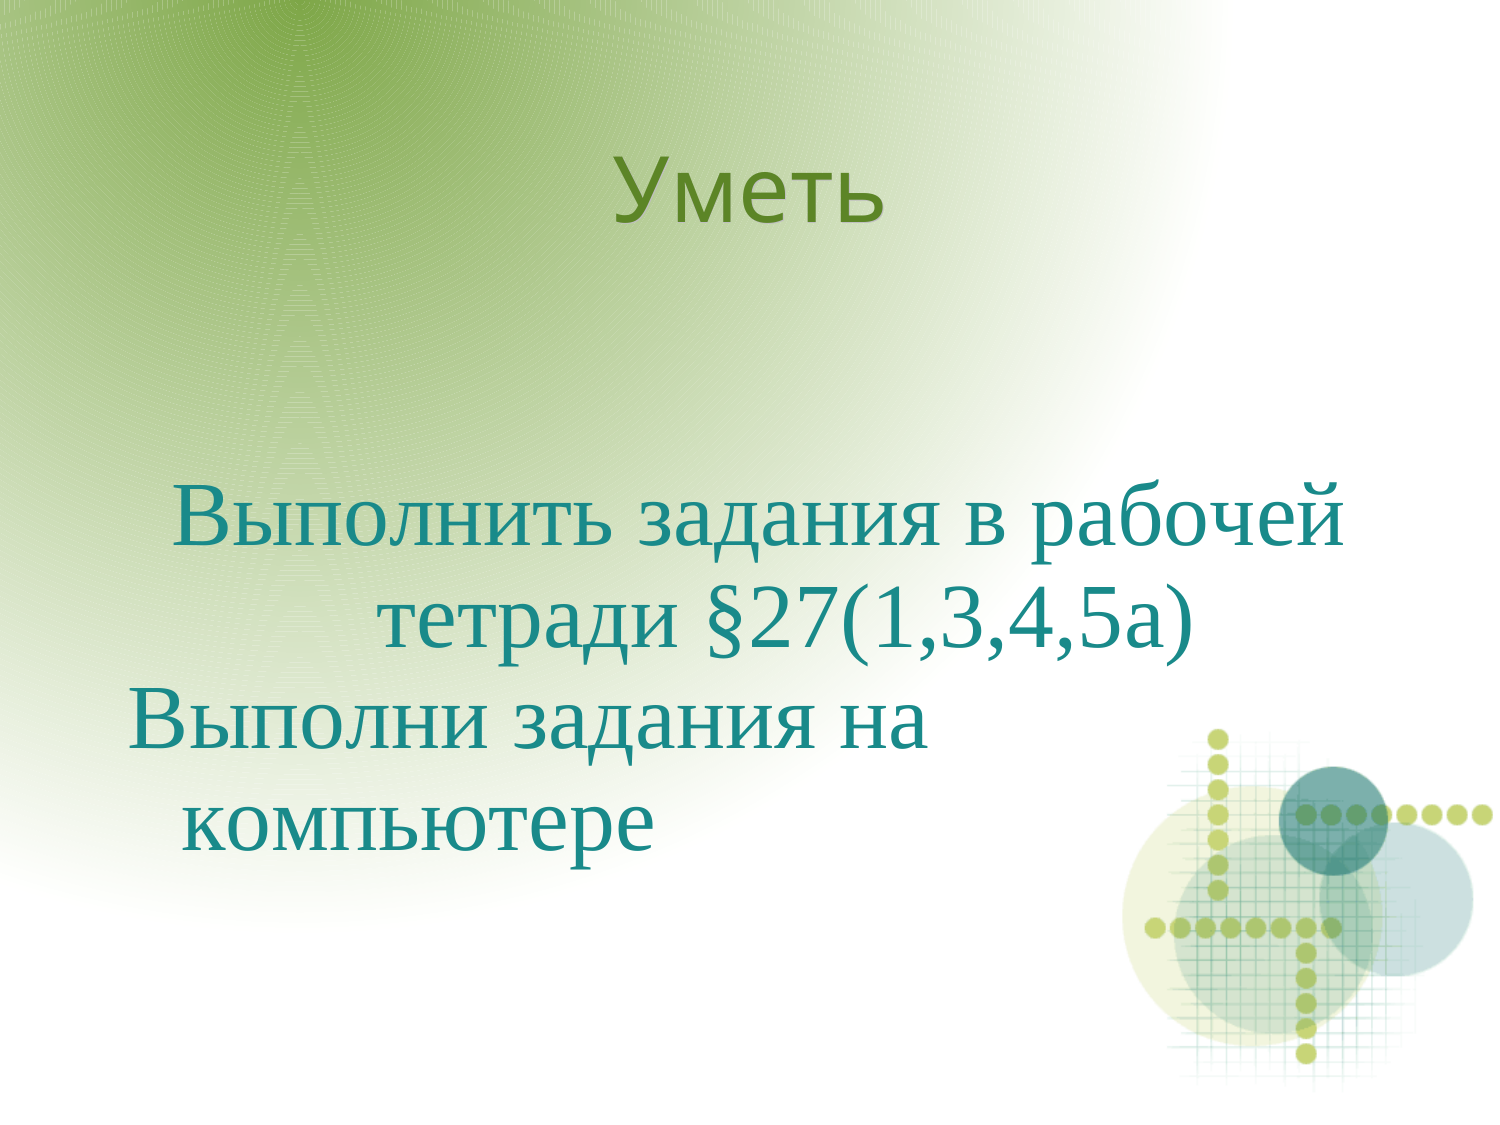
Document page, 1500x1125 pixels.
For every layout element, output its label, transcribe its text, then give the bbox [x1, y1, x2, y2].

picture [1110, 718, 1500, 1098]
subtitle Выполнить задания в рабочей тетради §27(1,3,4,5а) Выполни задания на компьютере [110, 320, 1392, 1015]
title Уметь [110, 85, 1392, 289]
